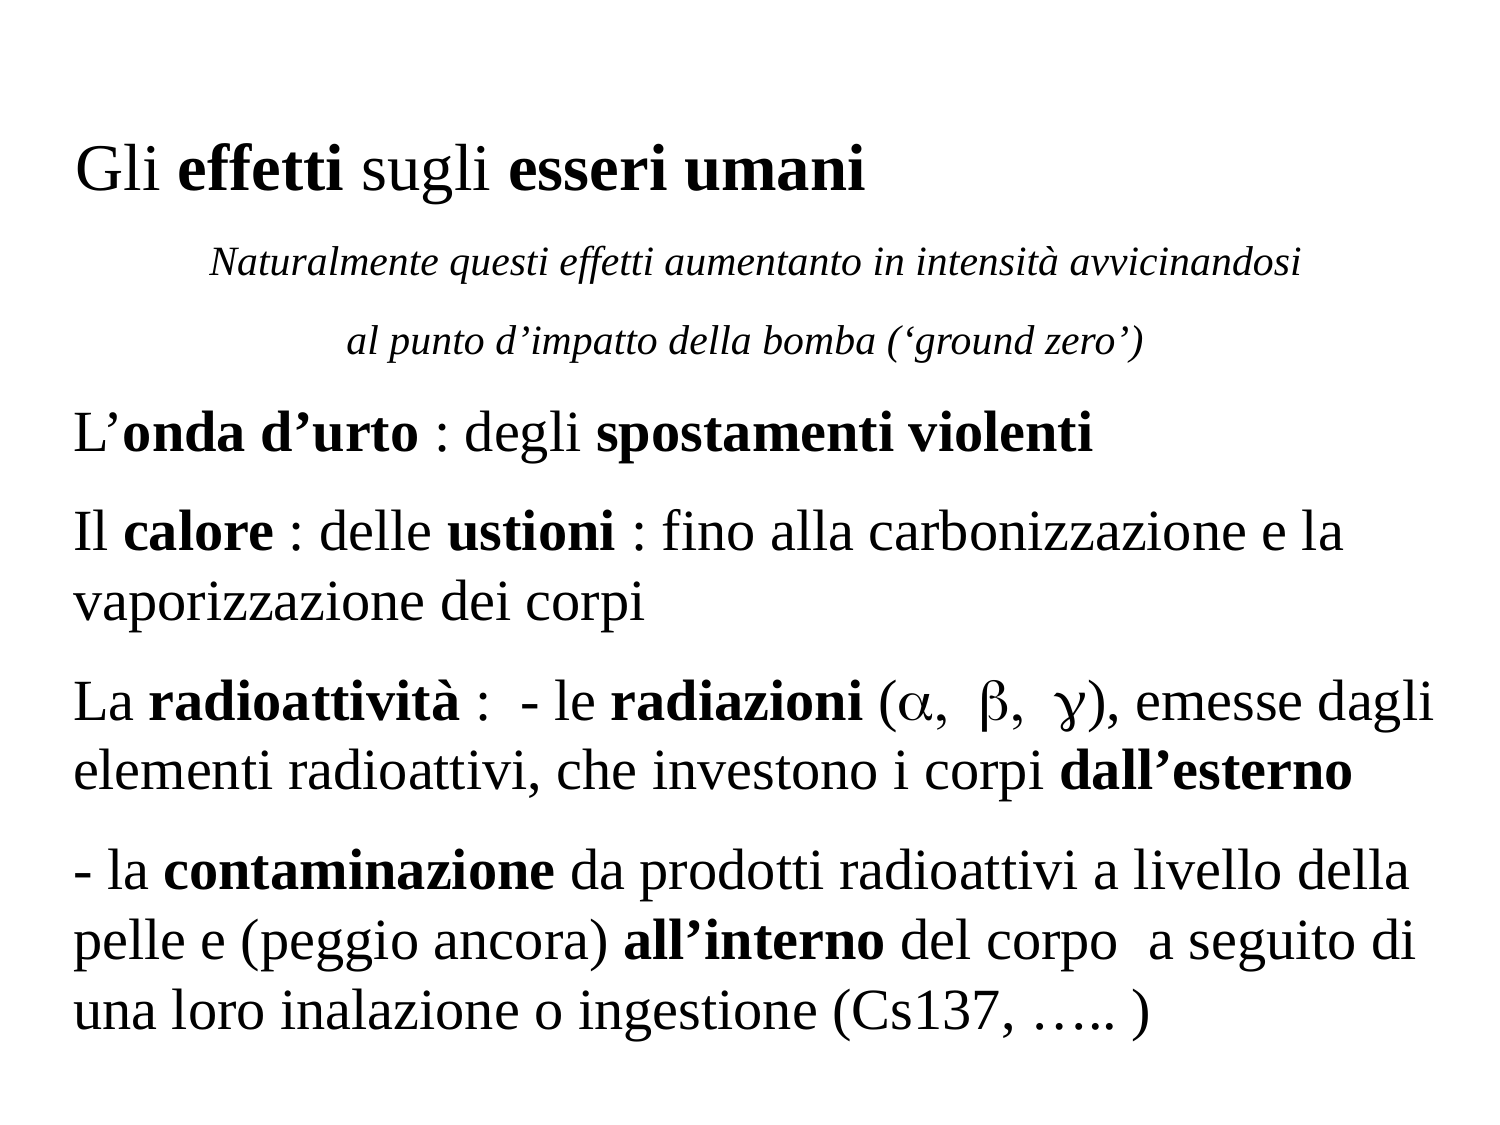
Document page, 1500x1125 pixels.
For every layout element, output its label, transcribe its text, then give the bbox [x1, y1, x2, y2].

list Gli effetti sugli esseri umani Naturalmente questi effetti aumentanto in intensità avvicinandosi al punto d’impatto della bomba (‘ground zero’) L’onda d’urto : degli spostamenti violenti Il calore : delle ustioni : fino alla carbonizzazione e la vaporizzazione dei corpi La radioattività : - le radiazioni (a, b, g), emesse dagli elementi radioattivi, che investono i corpi dall’esterno - la contaminazione da prodotti radioattivi a livello della pelle e (peggio ancora) all’interno del corpo a seguito di una loro inalazione o ingestione (Cs137, ….. ) [58, 116, 1454, 901]
